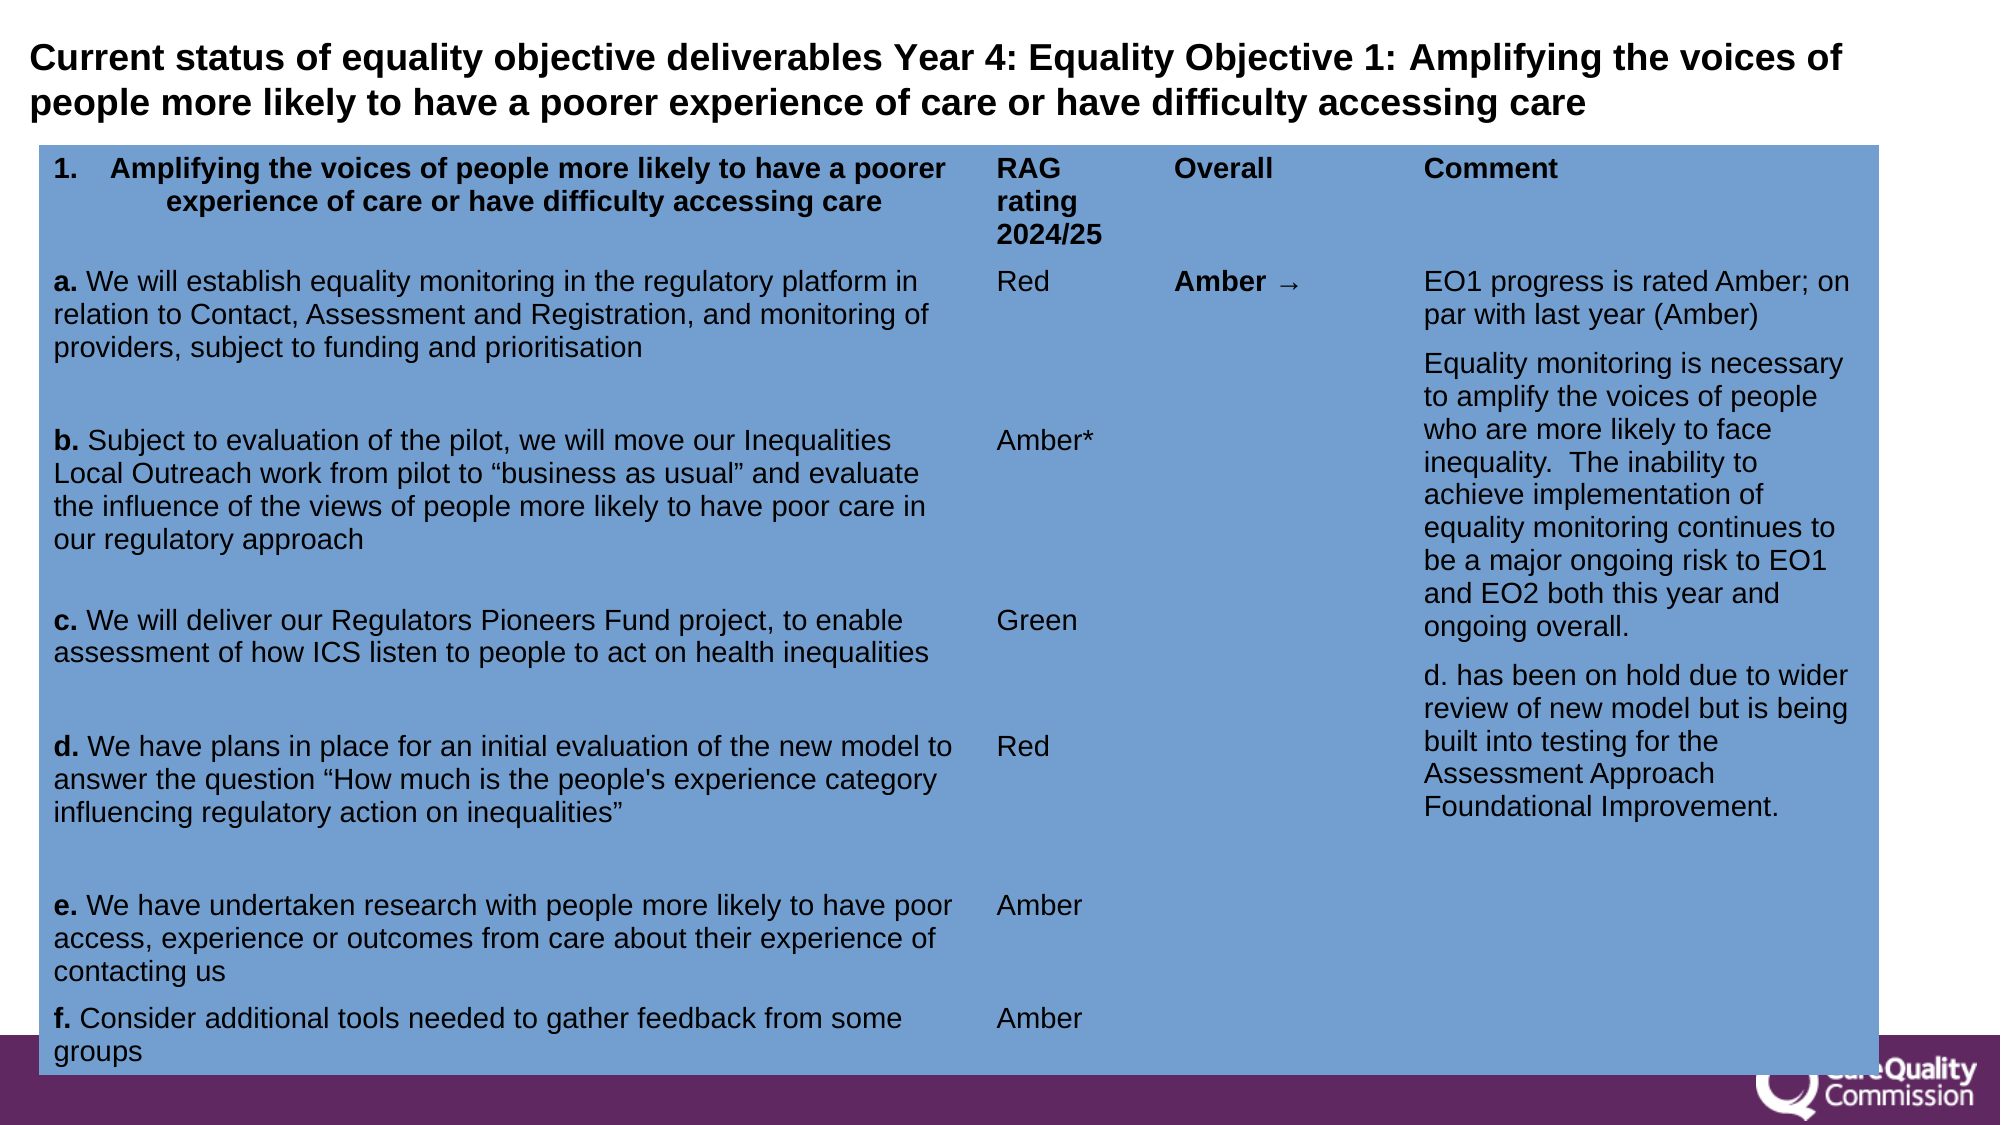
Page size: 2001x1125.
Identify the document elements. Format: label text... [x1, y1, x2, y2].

table_header Amplifying the voices of people more likely to have a poorer experience of care or have difficulty accessing care [39, 145, 982, 258]
table_cell c. We will deliver our Regulators Pioneers Fund project, to enable assessment of how ICS listen to people to act on health inequalities [39, 596, 982, 723]
table_header Comment [1409, 145, 1879, 258]
list [29, 84, 1970, 958]
table_cell b. Subject to evaluation of the pilot, we will move our Inequalities Local Outreach work from pilot to “business as usual” and evaluate the influence of the views of people more likely to have poor care in our regulatory approach [39, 417, 982, 596]
table_cell Amber* [982, 417, 1159, 596]
table_cell EO1 progress is rated Amber; on par with last year (Amber) Equality monitoring is necessary to amplify the voices of people who are more likely to face inequality. The inability to achieve implementation of equality monitoring continues to be a major ongoing risk to EO1 and EO2 both this year and ongoing overall. d. has been on hold due to wider review of new model but is being built into testing for the Assessment Approach Foundational Improvement. [1409, 258, 1879, 1075]
table_cell Green [982, 596, 1159, 723]
title Current status of equality objective deliverables Year 4: Equality Objective 1: Amplifying the voices of people more likely to have a poorer experience of care or have difficulty accessing care [14, 25, 1969, 145]
table_cell Amber [982, 882, 1159, 995]
table_cell f. Consider additional tools needed to gather feedback from some groups [39, 995, 982, 1075]
table_cell Red [982, 723, 1159, 882]
table_cell a. We will establish equality monitoring in the regulatory platform in relation to Contact, Assessment and Registration, and monitoring of providers, subject to funding and prioritisation [39, 258, 982, 417]
table_cell Amber → [1159, 258, 1409, 1075]
table_header RAG rating 2024/25 [982, 145, 1159, 258]
table_cell d. We have plans in place for an initial evaluation of the new model to answer the question “How much is the people's experience category influencing regulatory action on inequalities” [39, 723, 982, 882]
table_header Overall [1159, 145, 1409, 258]
table_cell Amber [982, 995, 1159, 1075]
table_cell e. We have undertaken research with people more likely to have poor access, experience or outcomes from care about their experience of contacting us [39, 882, 982, 995]
table_cell Red [982, 258, 1159, 417]
